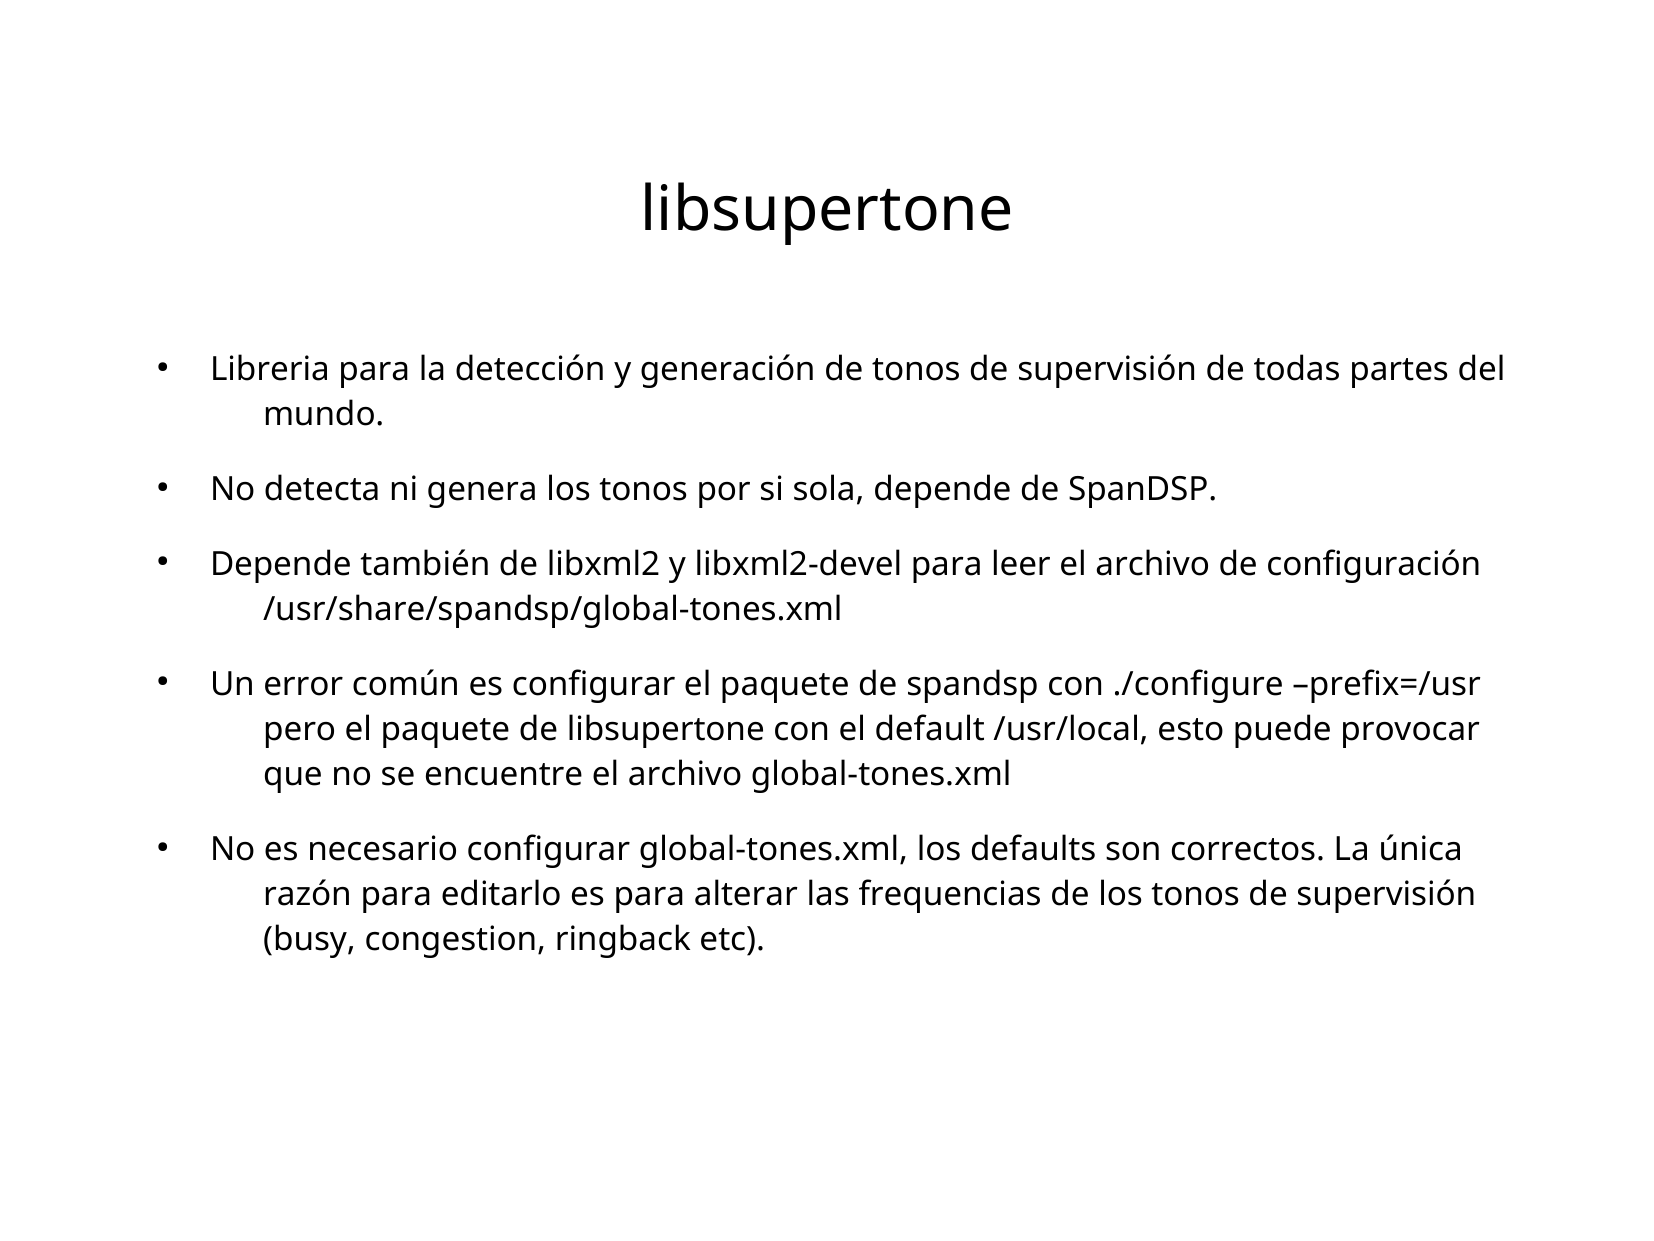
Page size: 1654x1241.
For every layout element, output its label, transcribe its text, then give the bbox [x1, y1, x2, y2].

title libsupertone [121, 102, 1534, 311]
list Libreria para la detección y generación de tonos de supervisión de todas partes del mundo. No detecta ni genera los tonos por si sola, depende de SpanDSP. Depende también de libxml2 y libxml2-devel para leer el archivo de configuración /usr/share/spandsp/global-tones.xml Un error común es configurar el paquete de spandsp con ./configure –prefix=/usr pero el paquete de libsupertone con el default /usr/local, esto puede provocar que no se encuentre el archivo global-tones.xml No es necesario configurar global-tones.xml, los defaults son correctos. La única razón para editarlo es para alterar las frequencias de los tonos de supervisión (busy, congestion, ringback etc). [121, 344, 1534, 1127]
